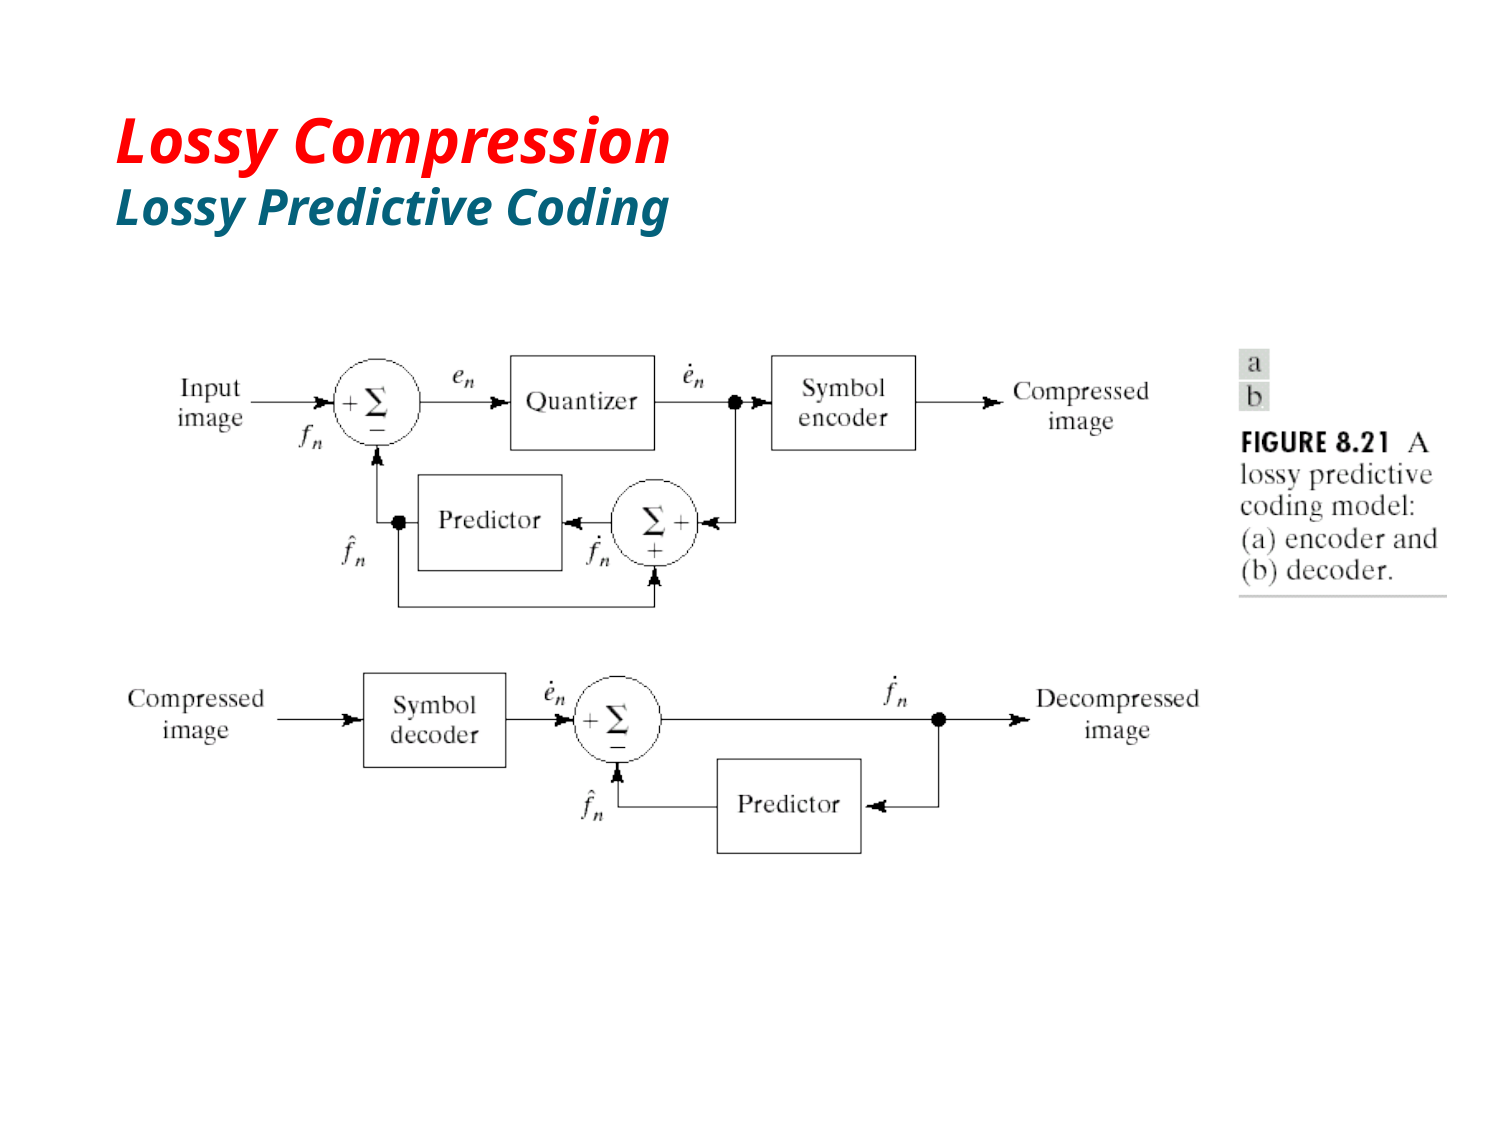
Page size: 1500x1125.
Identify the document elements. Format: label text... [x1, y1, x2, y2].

picture [122, 324, 1447, 866]
text_box Lossy Compression Lossy Predictive Coding [101, 55, 1377, 244]
